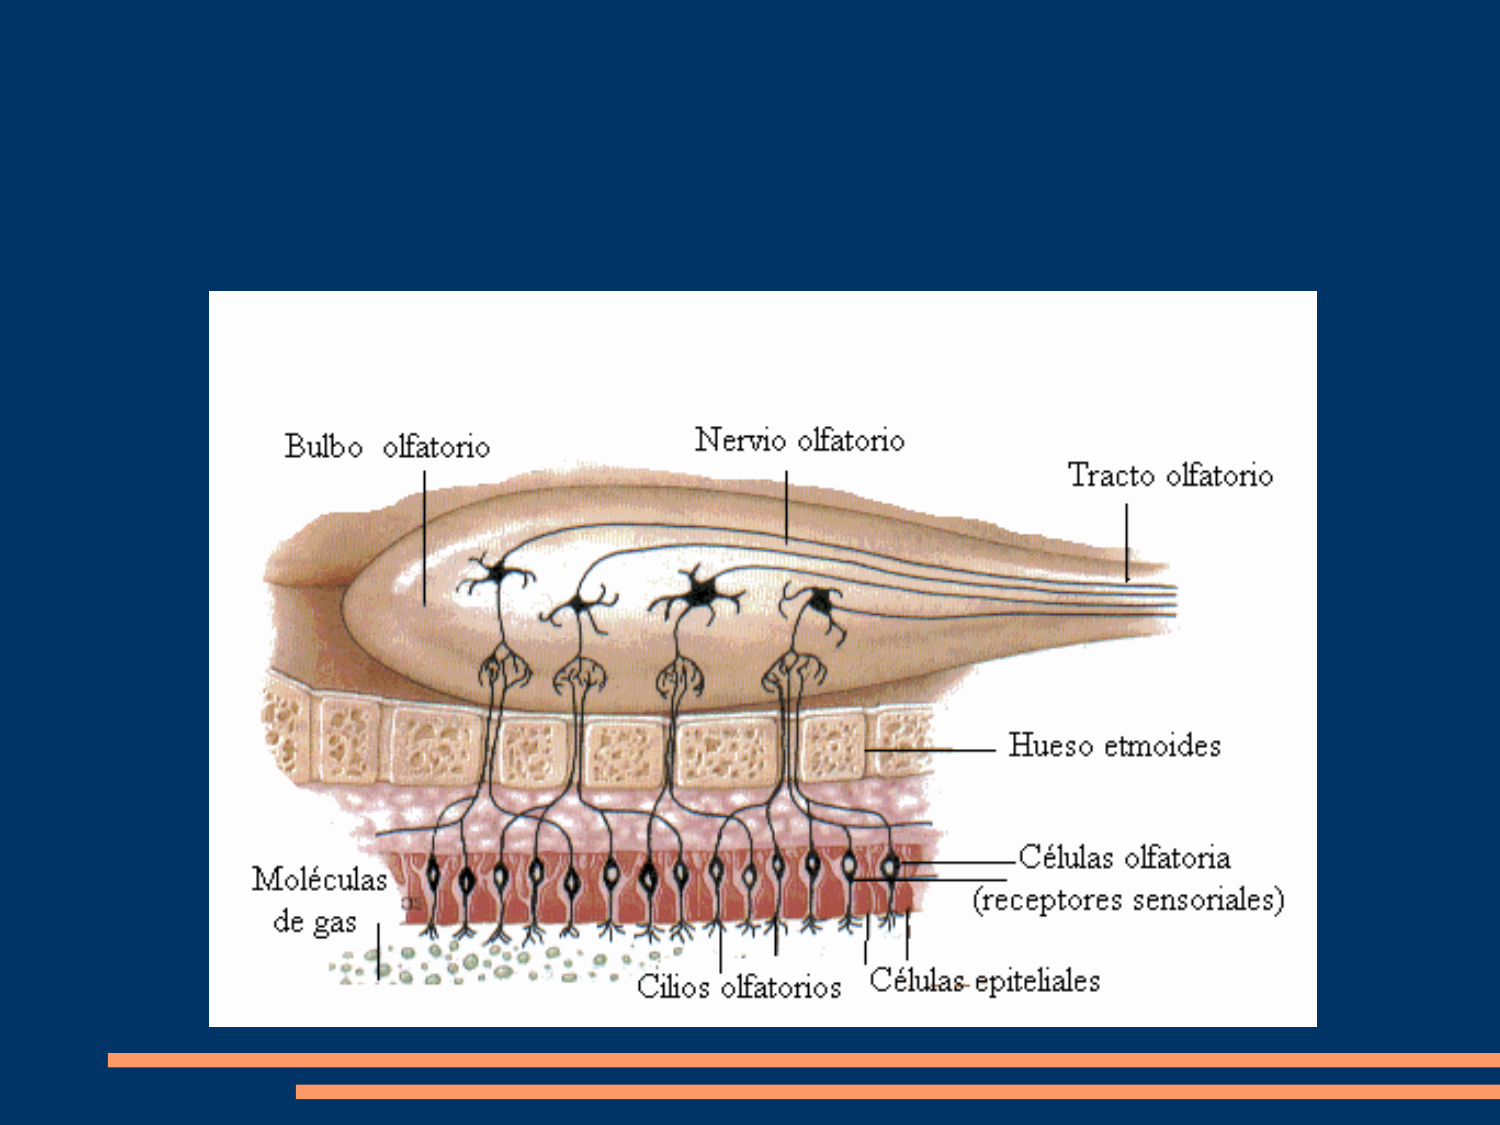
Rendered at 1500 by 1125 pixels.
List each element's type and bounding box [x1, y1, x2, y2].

picture [209, 291, 1317, 1027]
